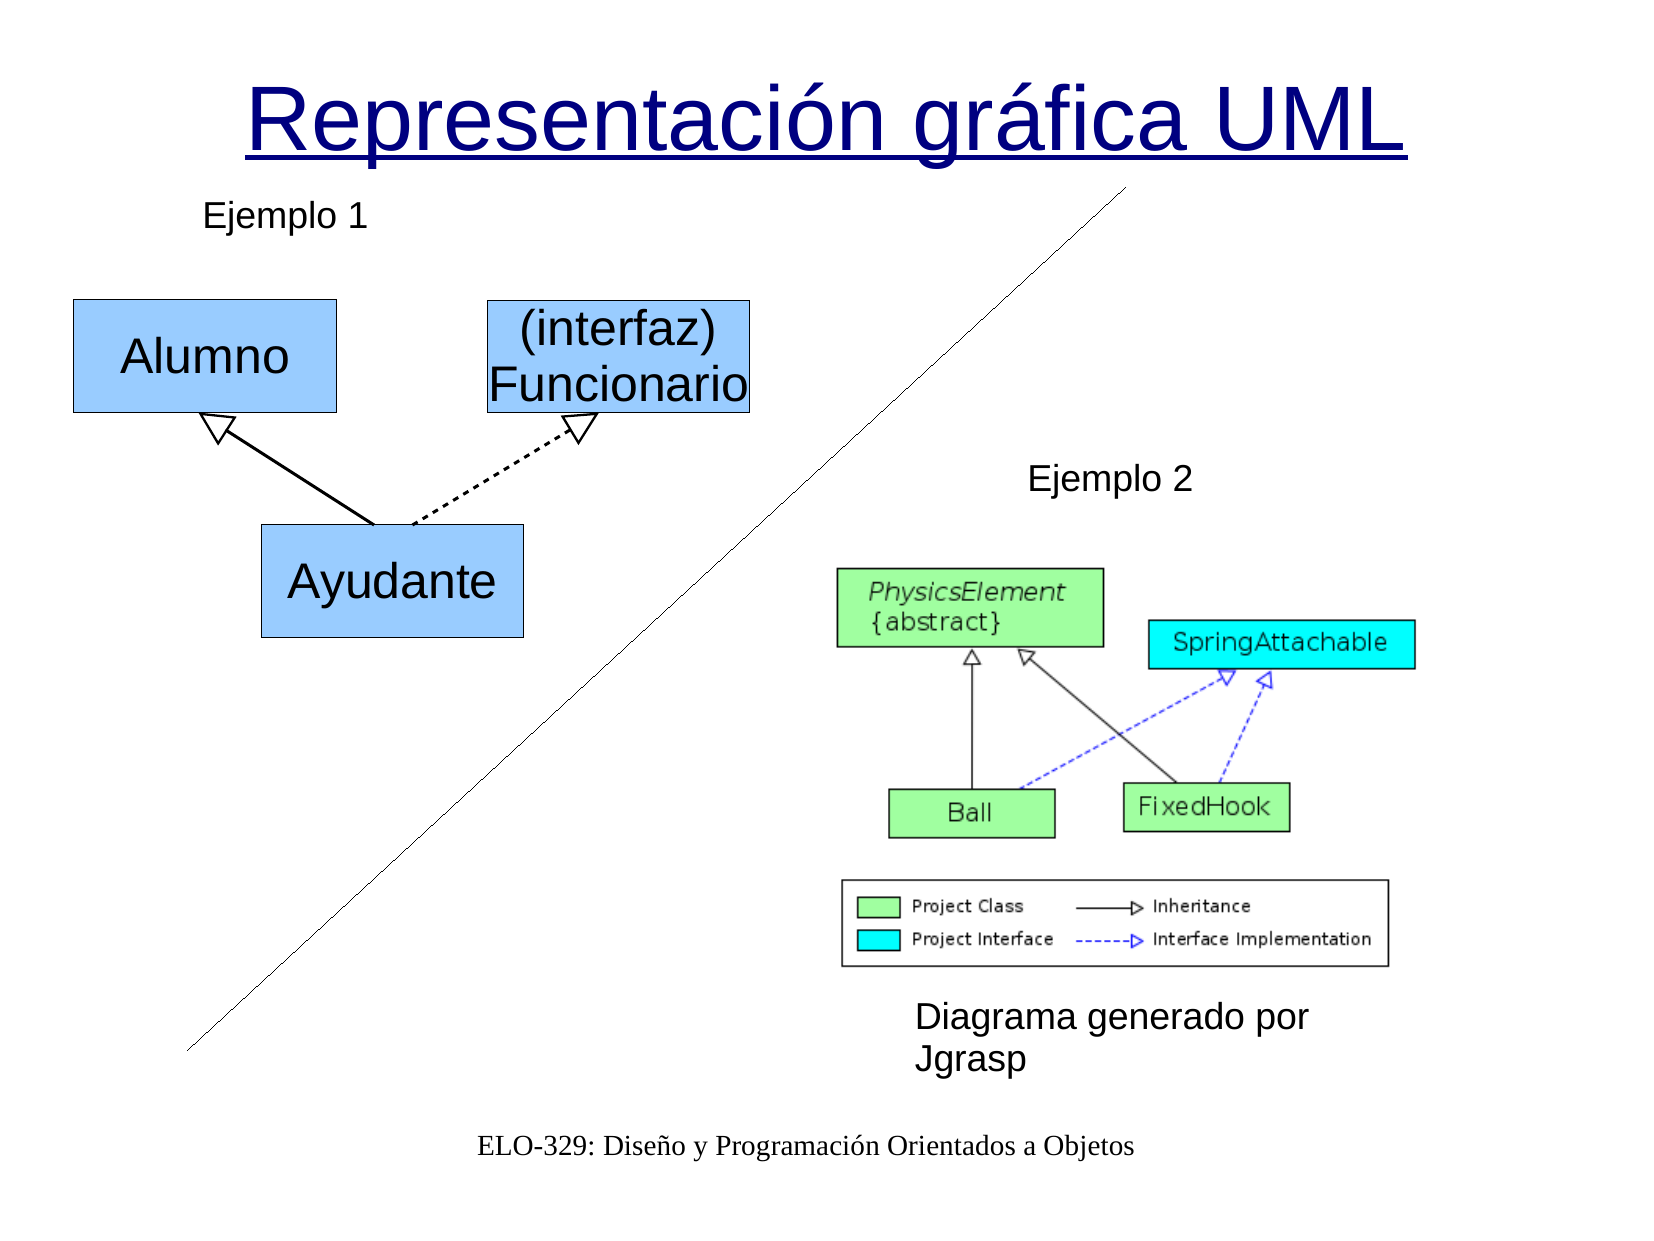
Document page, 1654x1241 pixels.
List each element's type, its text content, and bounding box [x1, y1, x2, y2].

text_box Diagrama generado por Jgrasp [900, 988, 1388, 1097]
picture [815, 554, 1438, 986]
text_box Ejemplo 2 [1012, 450, 1238, 512]
text_box Alumno [73, 299, 337, 413]
text_box Ayudante [261, 524, 524, 638]
text_box Ejemplo 1 [187, 187, 413, 249]
text_box (interfaz) Funcionario [487, 300, 750, 413]
title Representación gráfica UML [82, 49, 1571, 188]
